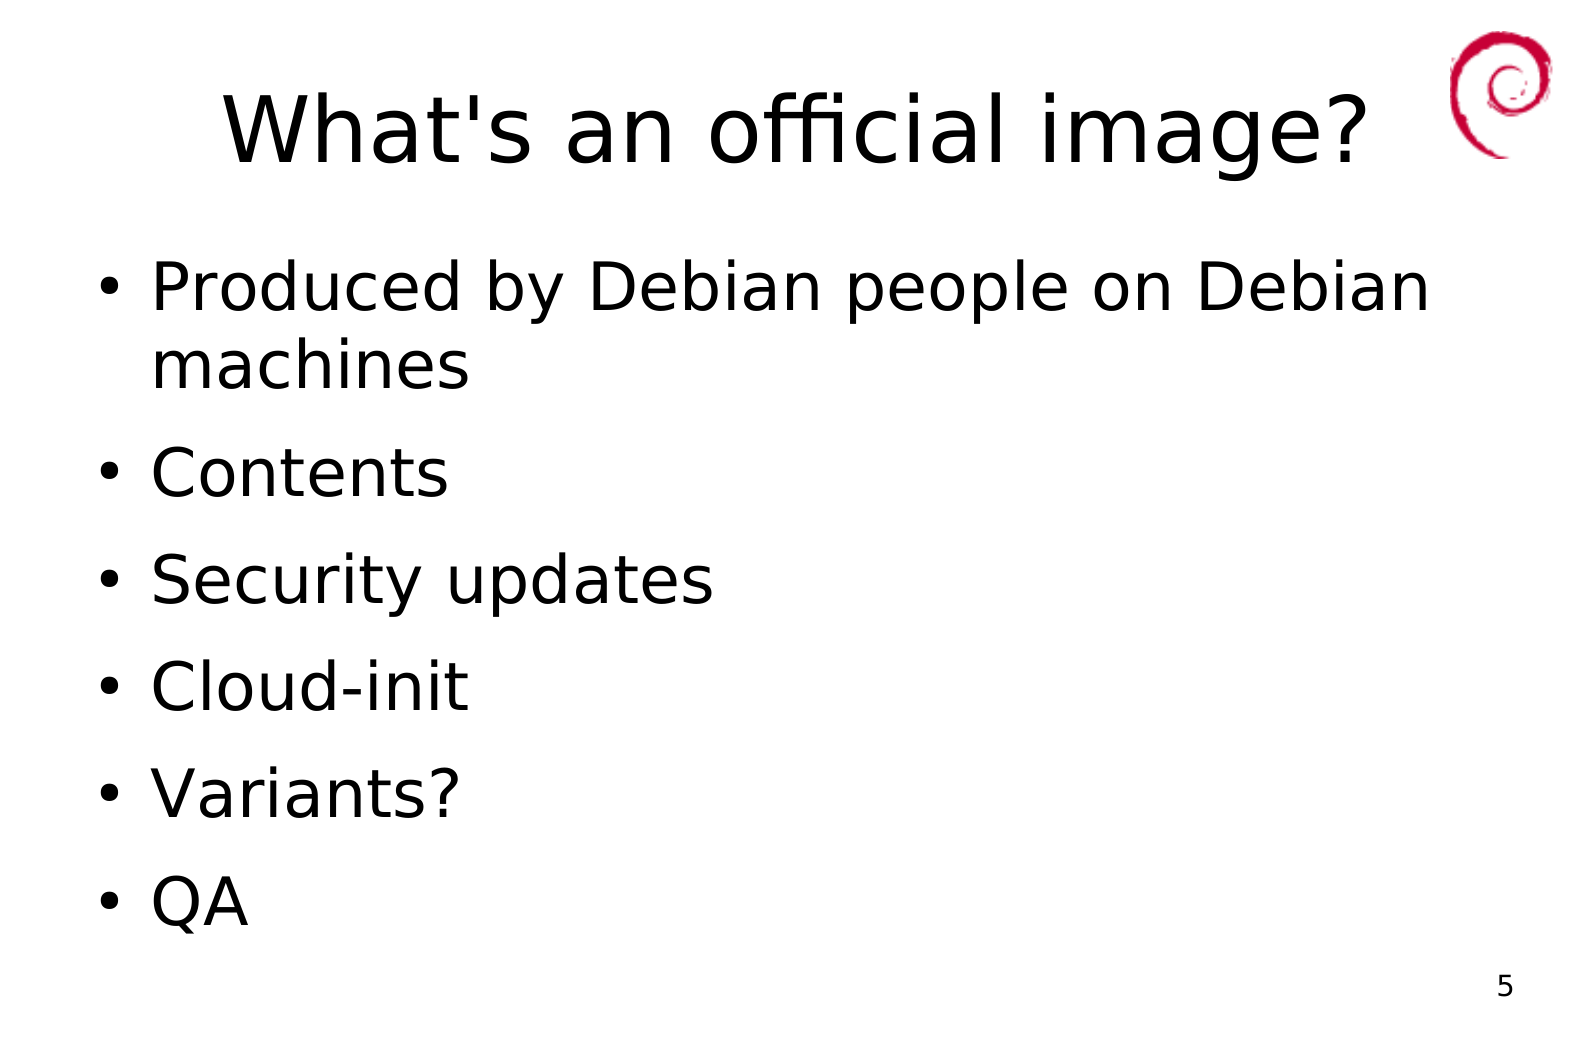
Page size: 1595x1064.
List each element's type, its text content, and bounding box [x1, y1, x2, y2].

list Produced by Debian people on Debian machines Contents Security updates Cloud-init Variants? QA [79, 248, 1515, 951]
title What's an official image? [79, 42, 1515, 220]
picture [1450, 31, 1555, 159]
